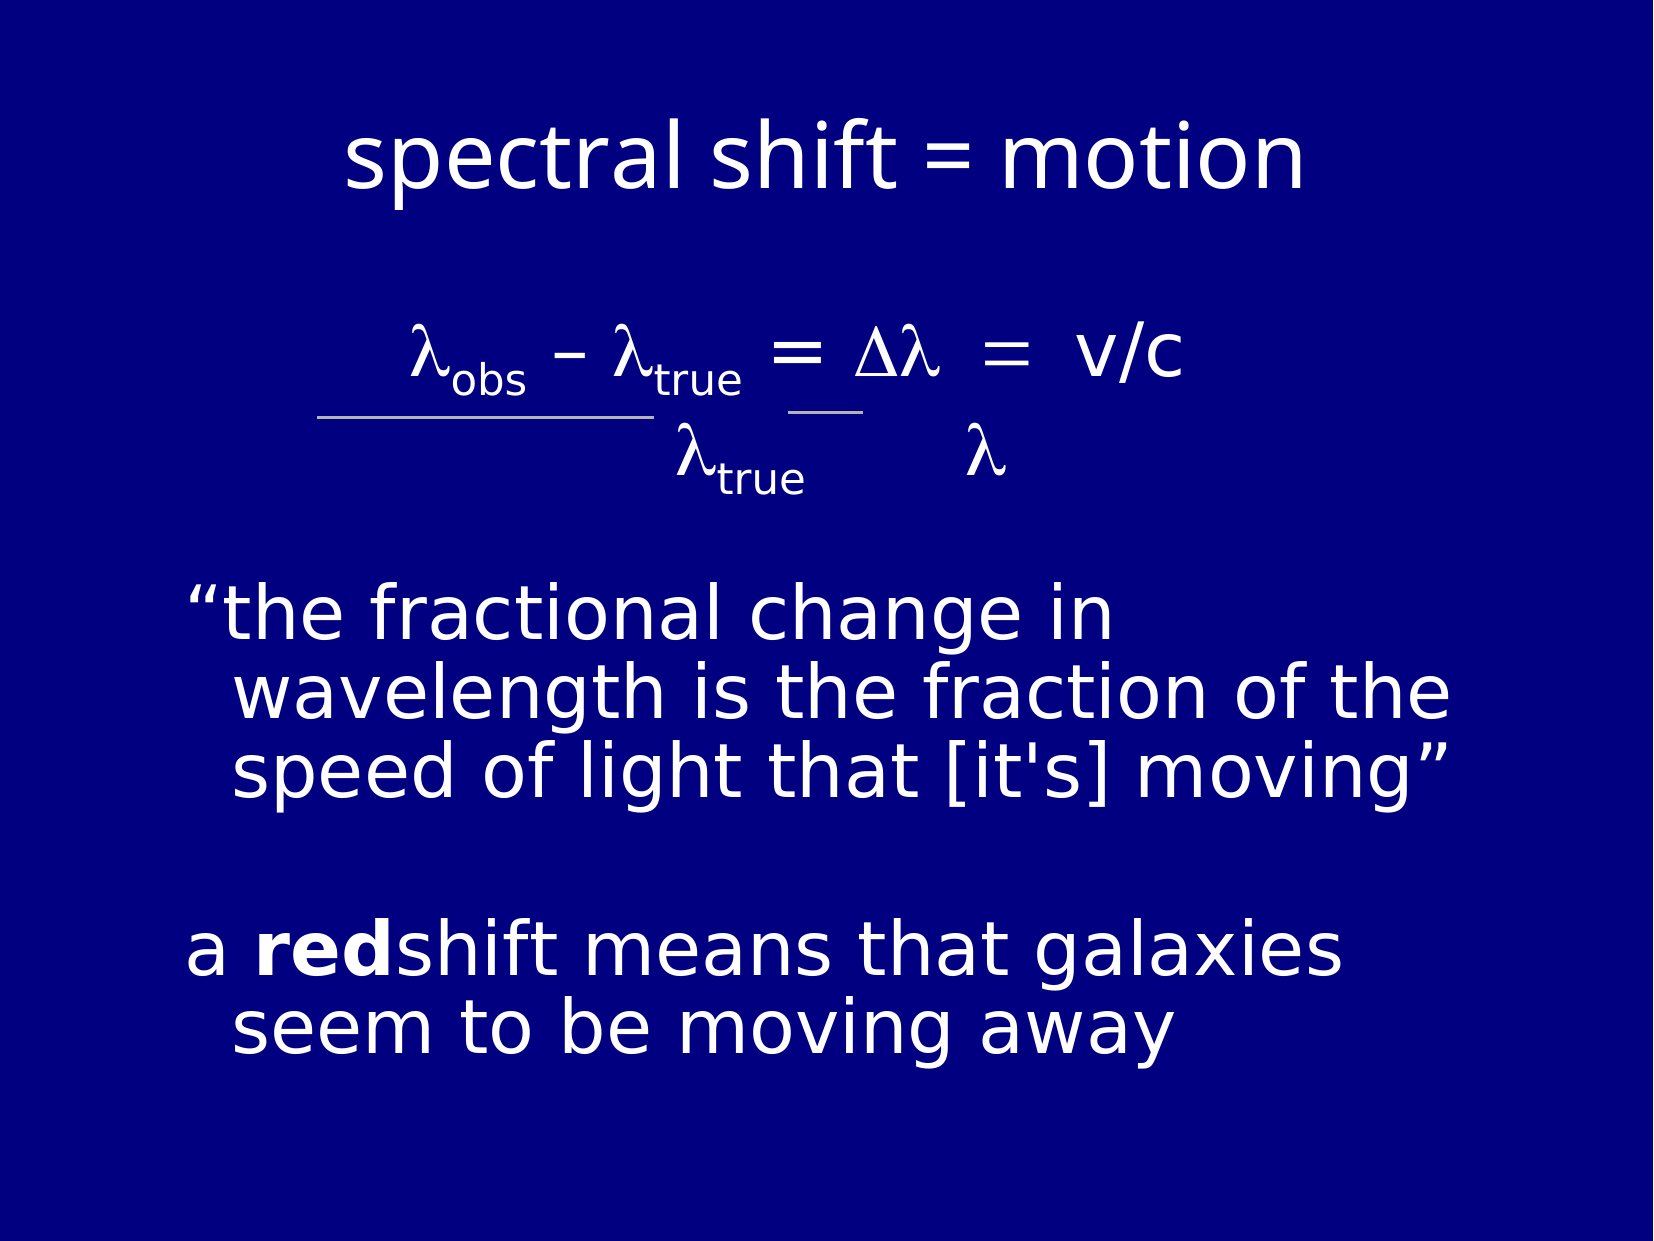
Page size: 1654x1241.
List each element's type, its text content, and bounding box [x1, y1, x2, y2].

title spectral shift = motion [82, 49, 1571, 257]
text_box obs – true = v/c true  “the fractional change in wavelength is the fraction of the speed of light that [it's] moving” a redshift means that galaxies seem to be moving away [75, 300, 1501, 1126]
